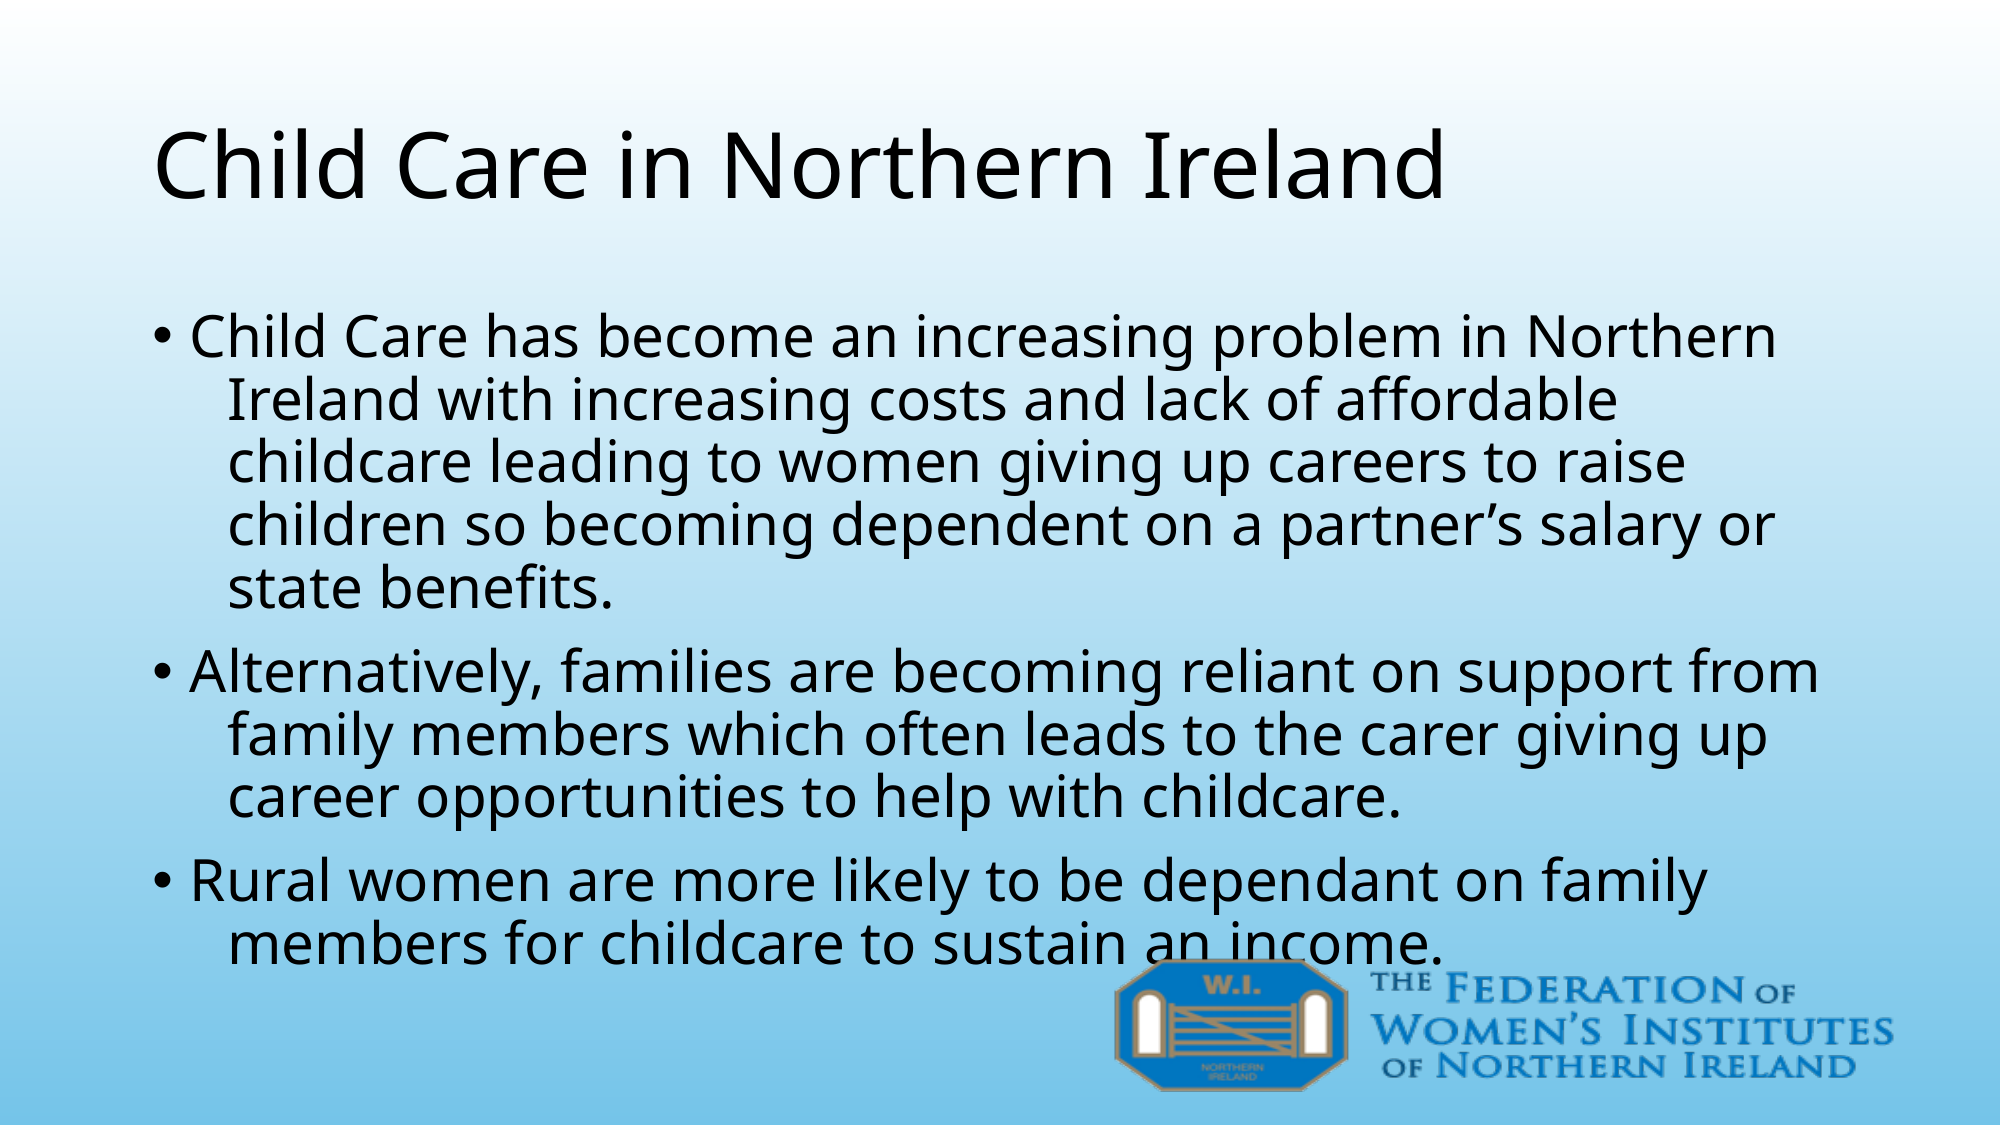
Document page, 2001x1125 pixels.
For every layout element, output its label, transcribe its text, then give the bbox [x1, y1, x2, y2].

picture [1106, 953, 1920, 1095]
title Child Care in Northern Ireland [137, 59, 1863, 278]
list Child Care has become an increasing problem in Northern Ireland with increasing costs and lack of affordable childcare leading to women giving up careers to raise children so becoming dependent on a partner’s salary or state benefits. Alternatively, families are becoming reliant on support from family members which often leads to the carer giving up career opportunities to help with childcare. Rural women are more likely to be dependant on family members for childcare to sustain an income. [137, 299, 1863, 1014]
